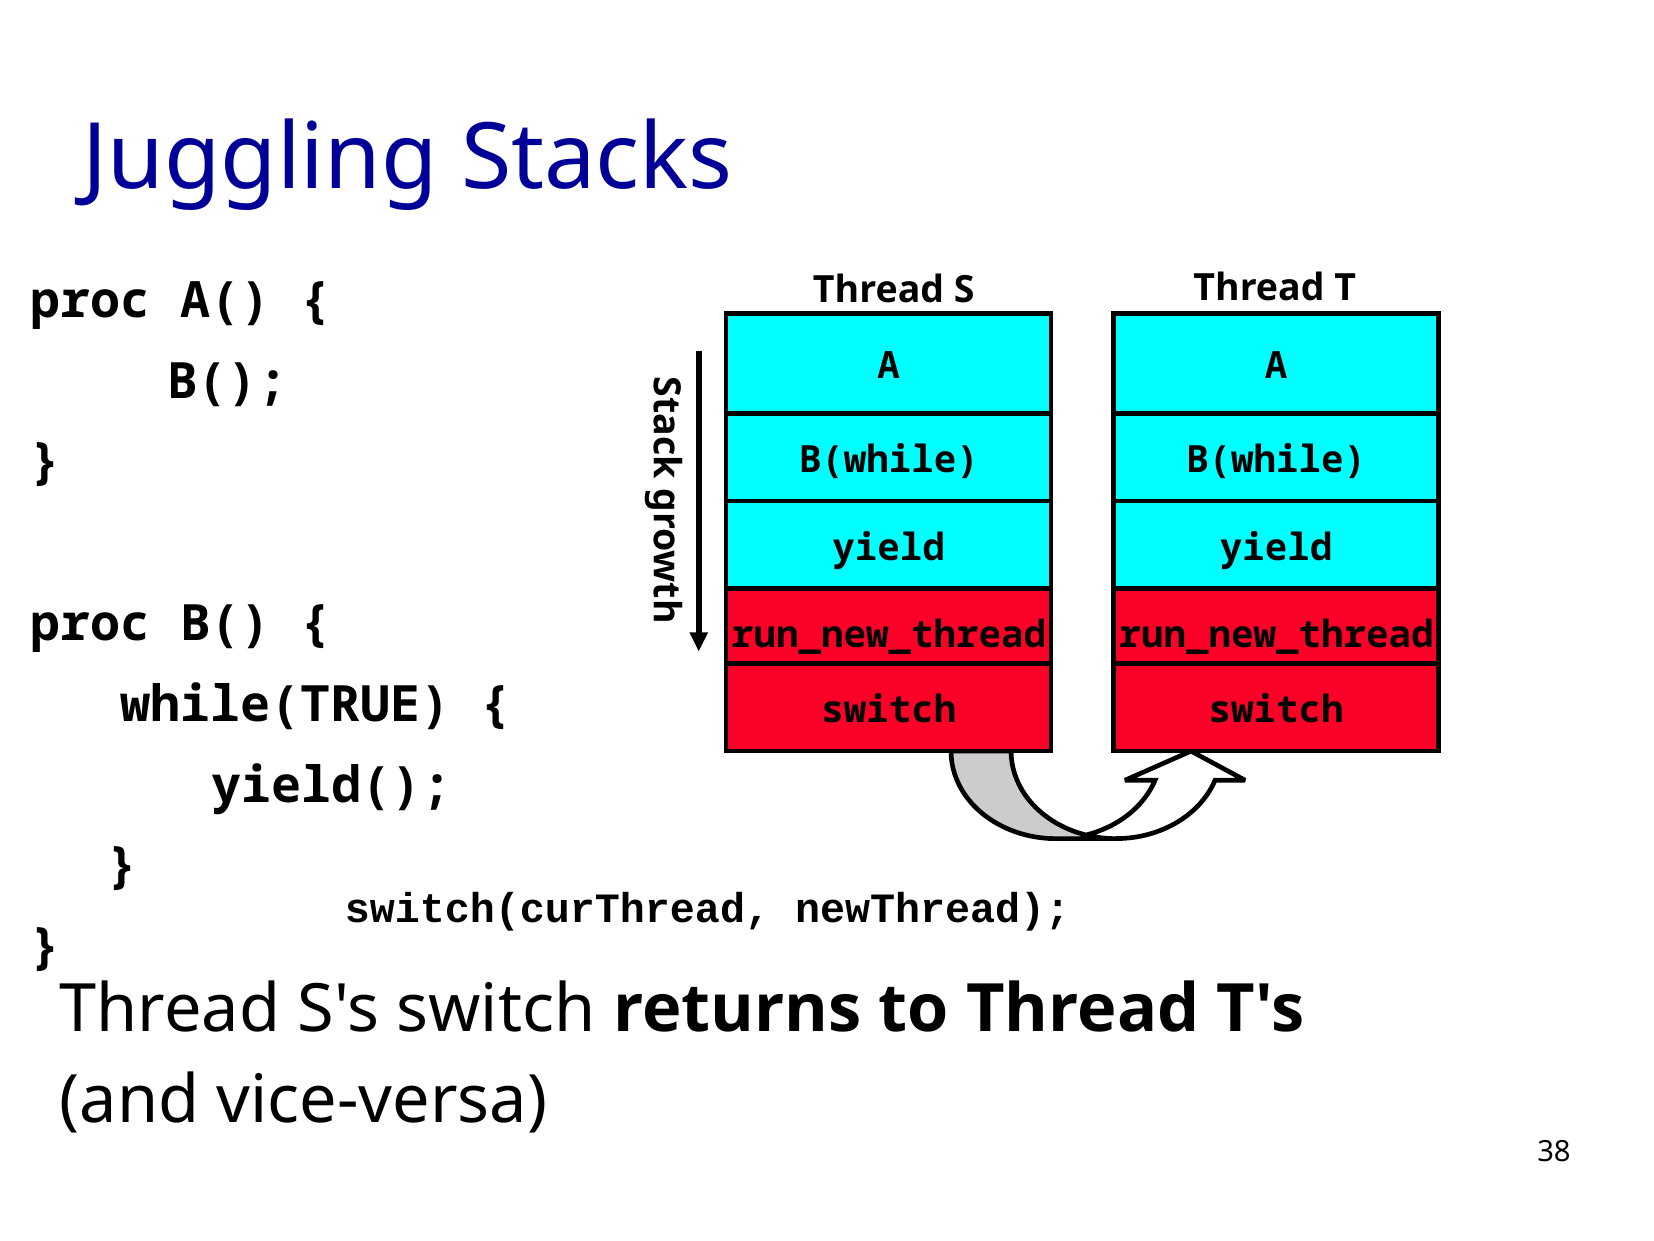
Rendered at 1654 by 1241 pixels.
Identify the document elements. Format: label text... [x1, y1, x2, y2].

text_box yield [1113, 501, 1439, 588]
text_box yield [726, 501, 1052, 588]
text_box switch(curThread, newThread); [330, 885, 1179, 948]
text_box B(while) [1113, 413, 1439, 501]
text_box run_new_thread [1113, 588, 1439, 663]
text_box run_new_thread [726, 588, 1052, 663]
text_box B(while) [726, 413, 1052, 501]
text_box Thread S's switch returns to Thread T's (and vice-versa) [23, 960, 1516, 1201]
text_box A [726, 313, 1052, 413]
text_box switch [1113, 663, 1439, 752]
text_box A [1113, 313, 1439, 413]
text_box Thread S [797, 257, 990, 313]
text_box Thread T [1178, 255, 1371, 313]
text_box proc A() { B(); } proc B() { while(TRUE) { yield(); } } [16, 256, 661, 939]
text_box [951, 752, 1246, 839]
title Juggling Stacks [82, 49, 1571, 257]
text_box switch [726, 663, 1052, 752]
text_box Stack growth [661, 361, 696, 639]
